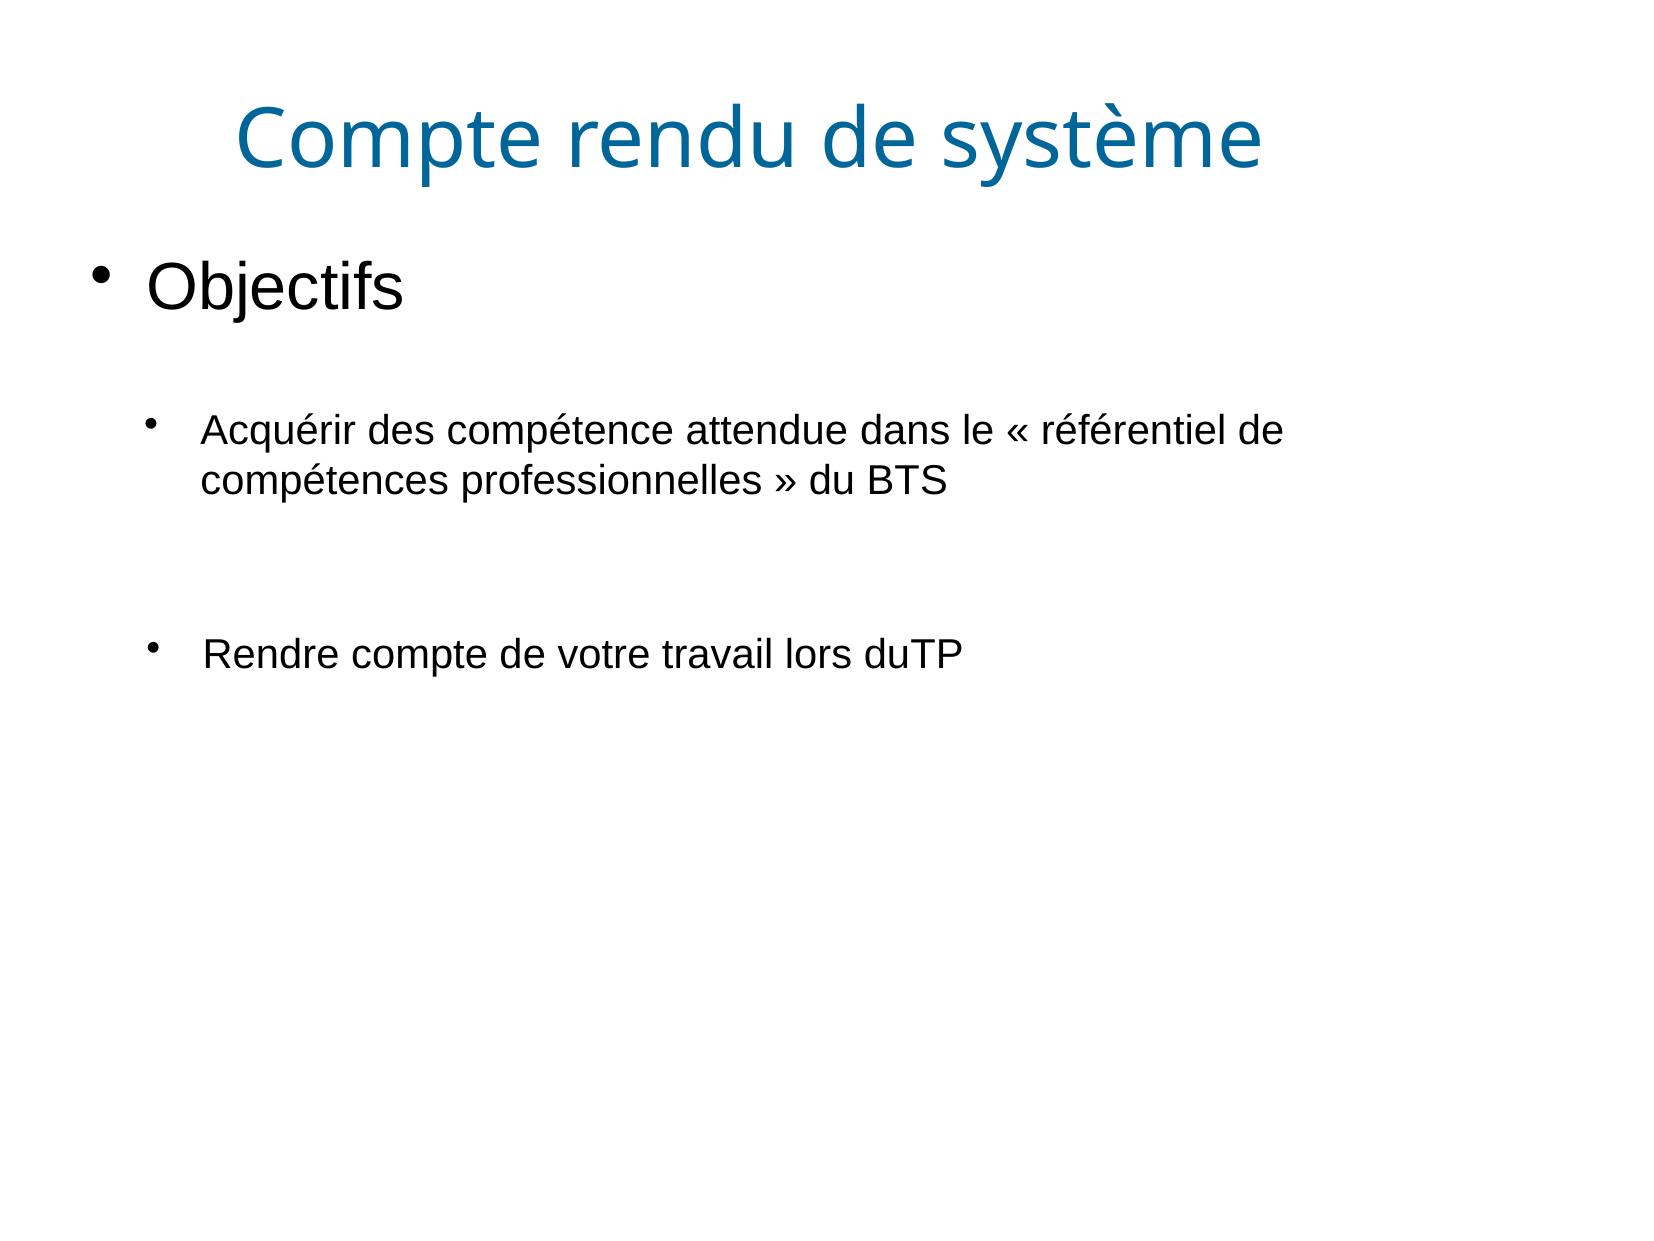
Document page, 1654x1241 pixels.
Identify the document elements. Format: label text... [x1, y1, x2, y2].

text_box Acquérir des compétence attendue dans le « référentiel de compétences professionnelles » du BTS [129, 395, 1513, 564]
text_box Rendre compte de votre travail lors duTP [131, 619, 1359, 714]
title Compte rendu de système [75, 9, 1426, 260]
text_box Objectifs [75, 235, 495, 381]
